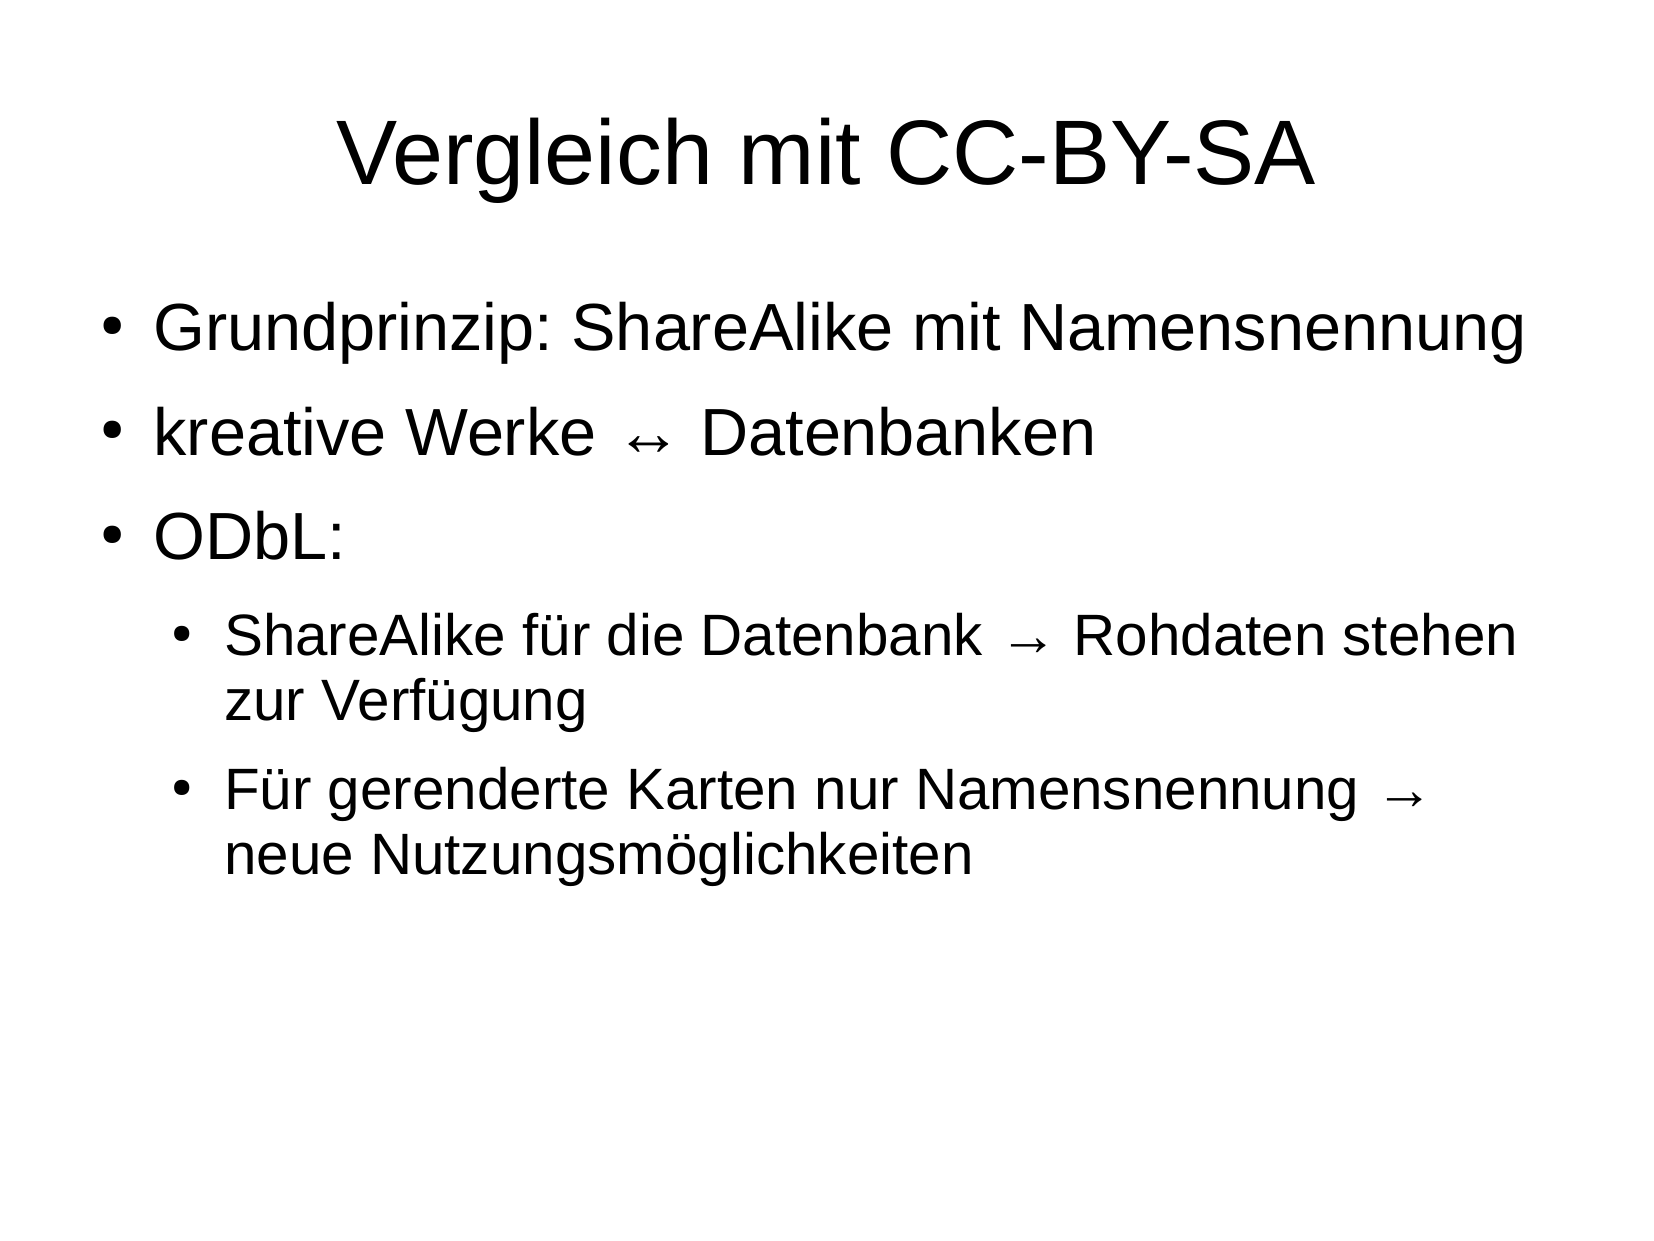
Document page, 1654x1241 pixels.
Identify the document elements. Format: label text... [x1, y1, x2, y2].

list Grundprinzip: ShareAlike mit Namensnennung kreative Werke ↔ Datenbanken ODbL: ShareAlike für die Datenbank → Rohdaten stehen zur Verfügung Für gerenderte Karten nur Namensnennung → neue Nutzungsmöglichkeiten [82, 290, 1571, 1109]
title Vergleich mit CC-BY-SA [82, 56, 1571, 250]
